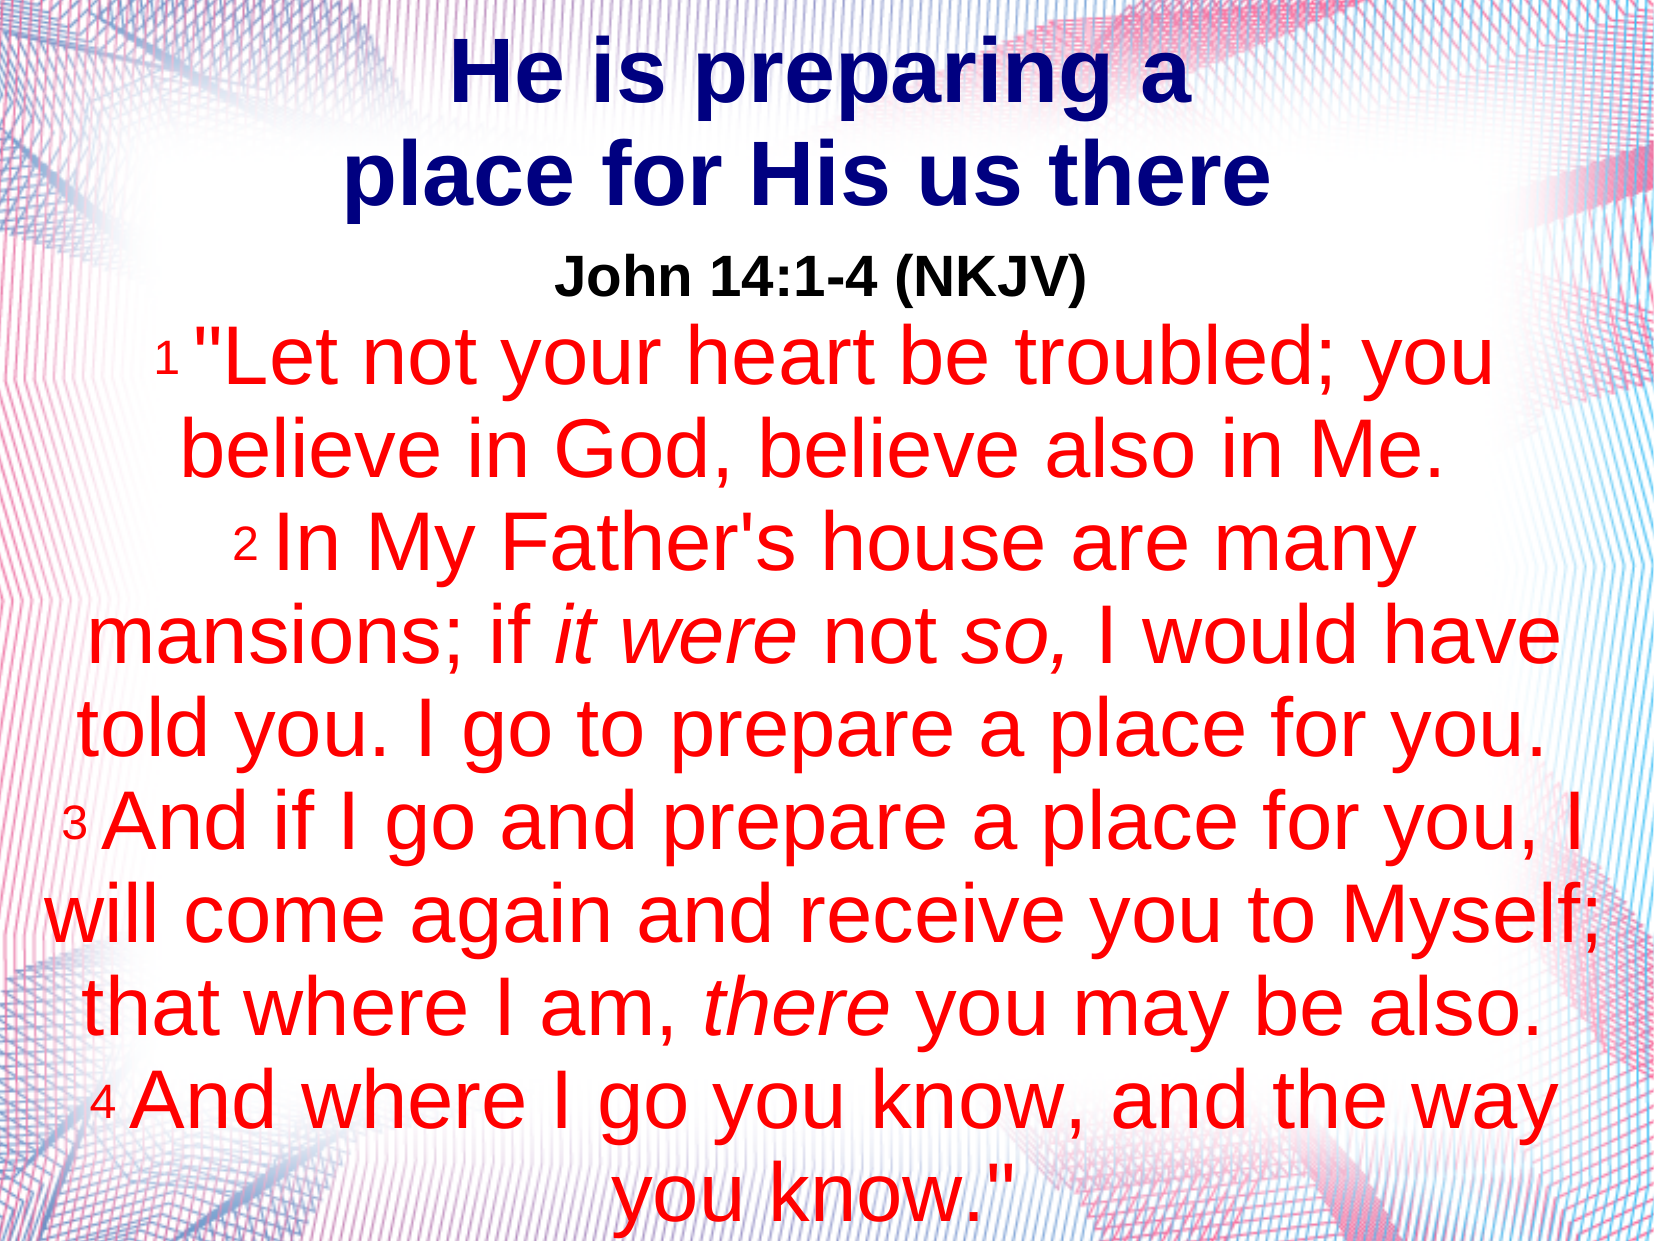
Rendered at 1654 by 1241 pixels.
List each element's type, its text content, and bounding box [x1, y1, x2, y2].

title He is preparing a place for His us there [302, 19, 1313, 226]
picture [0, 0, 1654, 1241]
subtitle John 14:1-4 (NKJV) 1 "Let not your heart be troubled; you believe in God, believe also in Me. 2 In My Father's house are many mansions; if it were not so, I would have told you. I go to prepare a place for you. 3 And if I go and prepare a place for you, I will come again and receive you to Myself; that where I am, there you may be also. 4 And where I go you know, and the way you know." [37, 243, 1613, 1241]
